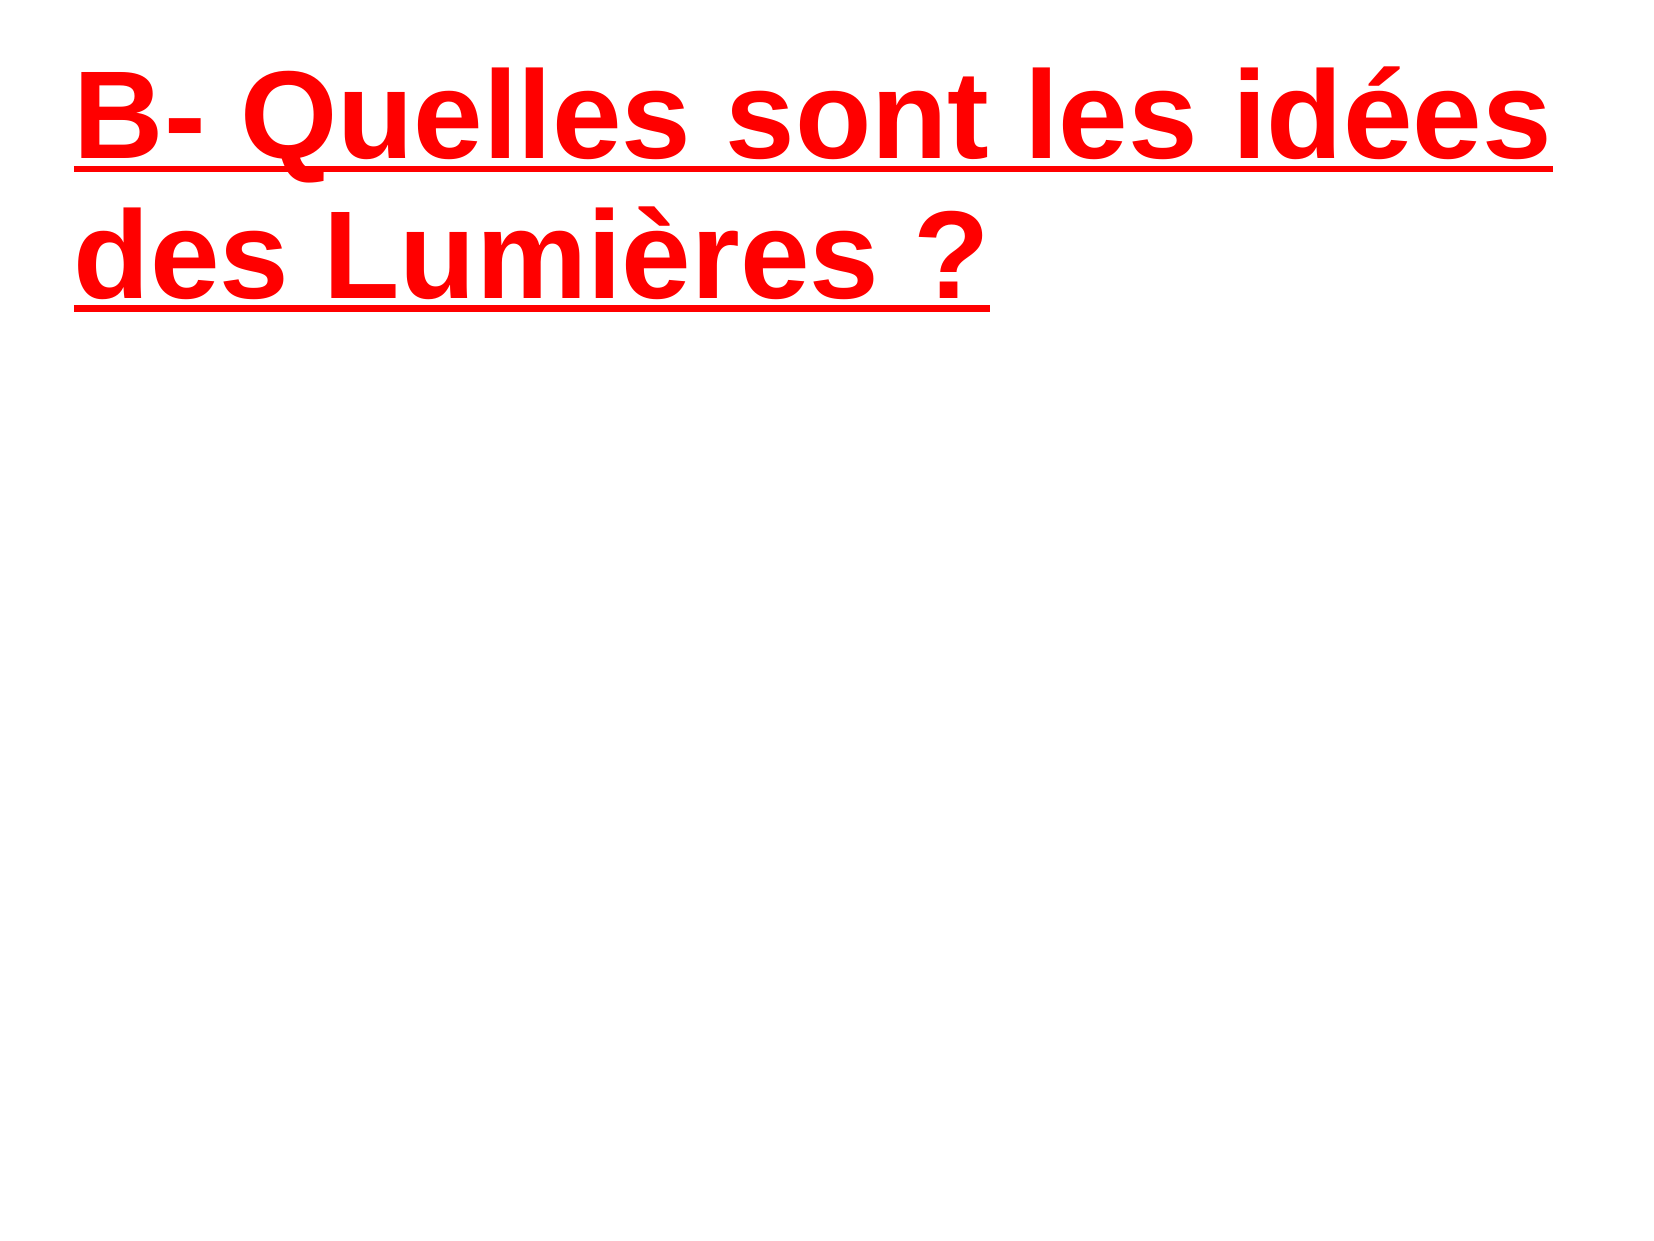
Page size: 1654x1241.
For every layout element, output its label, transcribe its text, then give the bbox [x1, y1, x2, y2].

text_box B- Quelles sont les idées des Lumières ? [59, 38, 1595, 613]
